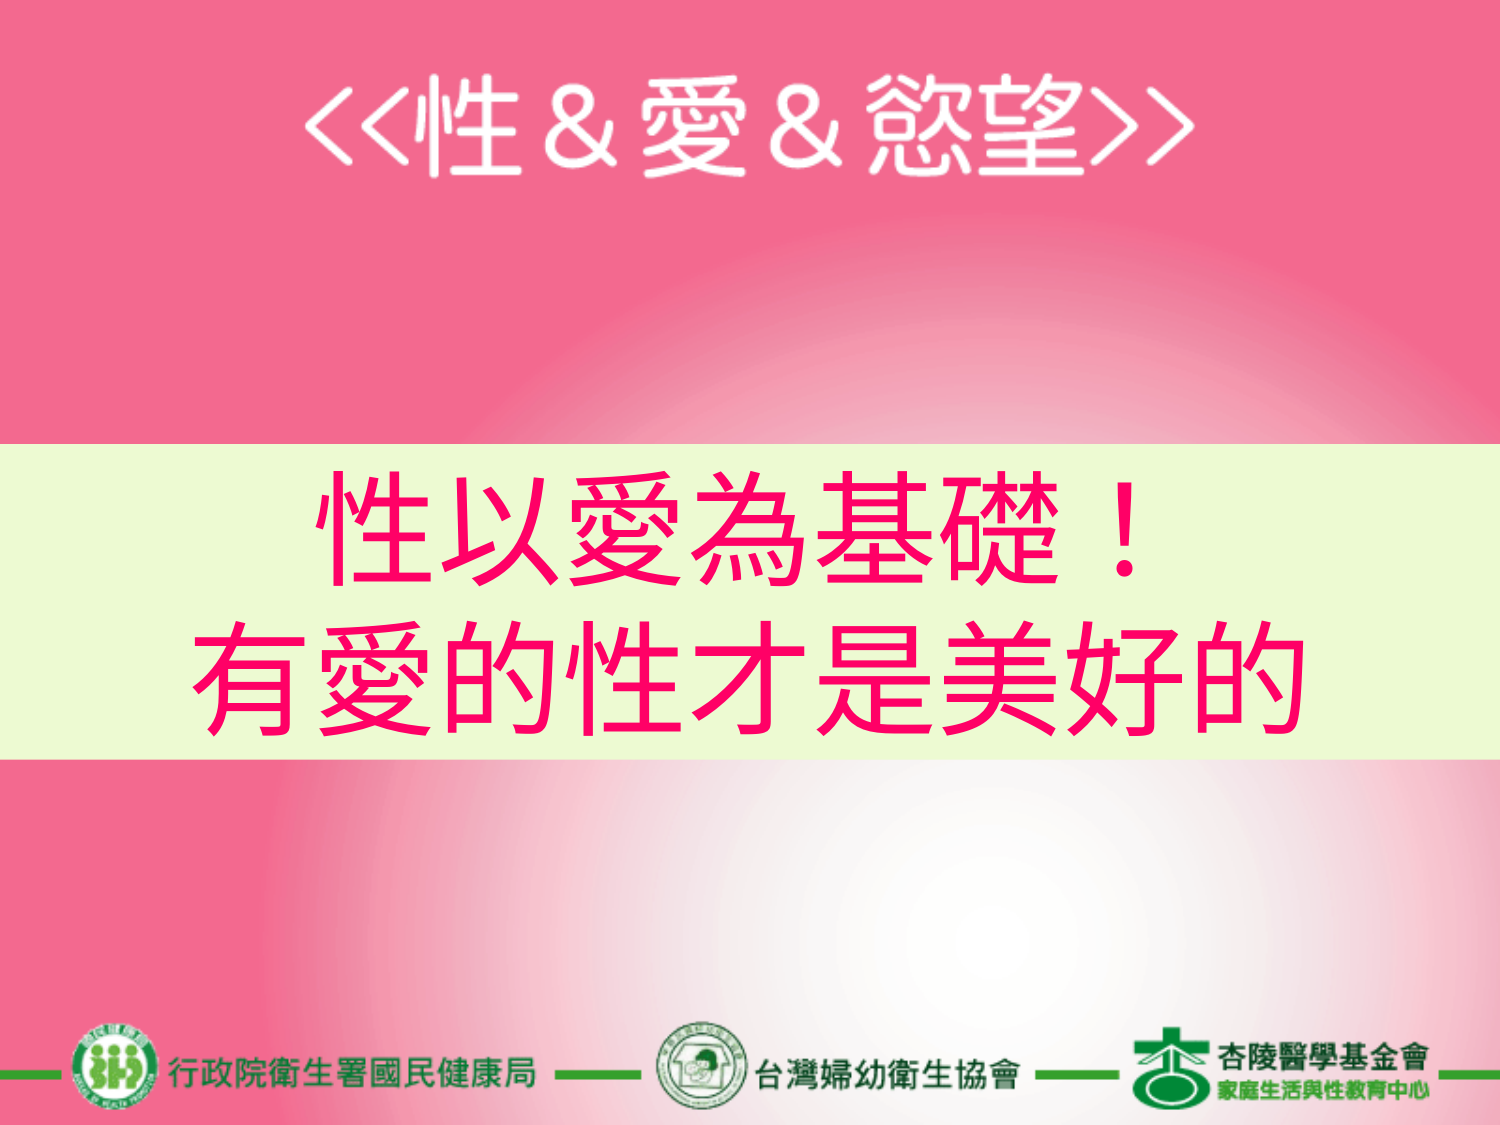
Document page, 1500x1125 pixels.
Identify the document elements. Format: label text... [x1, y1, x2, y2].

picture [0, 0, 1500, 444]
text_box 性以愛為基礎！ 有愛的性才是美好的 [0, 444, 1500, 760]
picture [0, 760, 1500, 1125]
